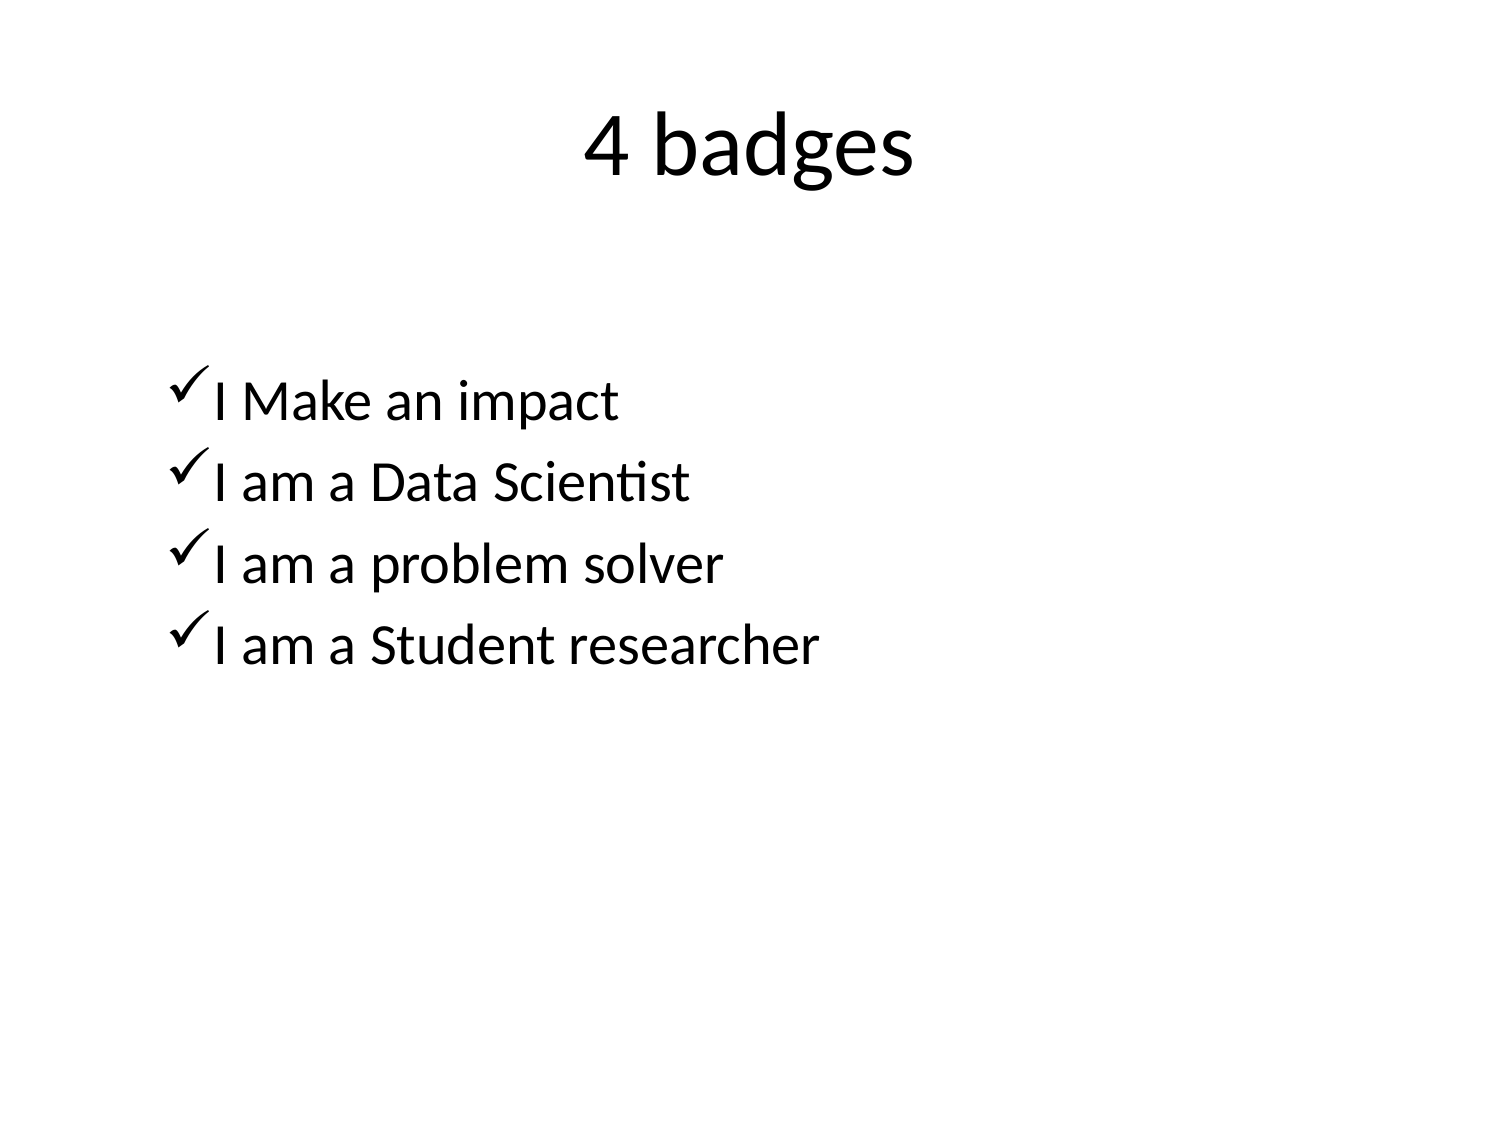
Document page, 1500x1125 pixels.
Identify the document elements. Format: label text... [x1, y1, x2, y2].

title 4 badges [75, 45, 1425, 233]
list I Make an impact I am a Data Scientist I am a problem solver I am a Student researcher [75, 262, 1425, 1005]
